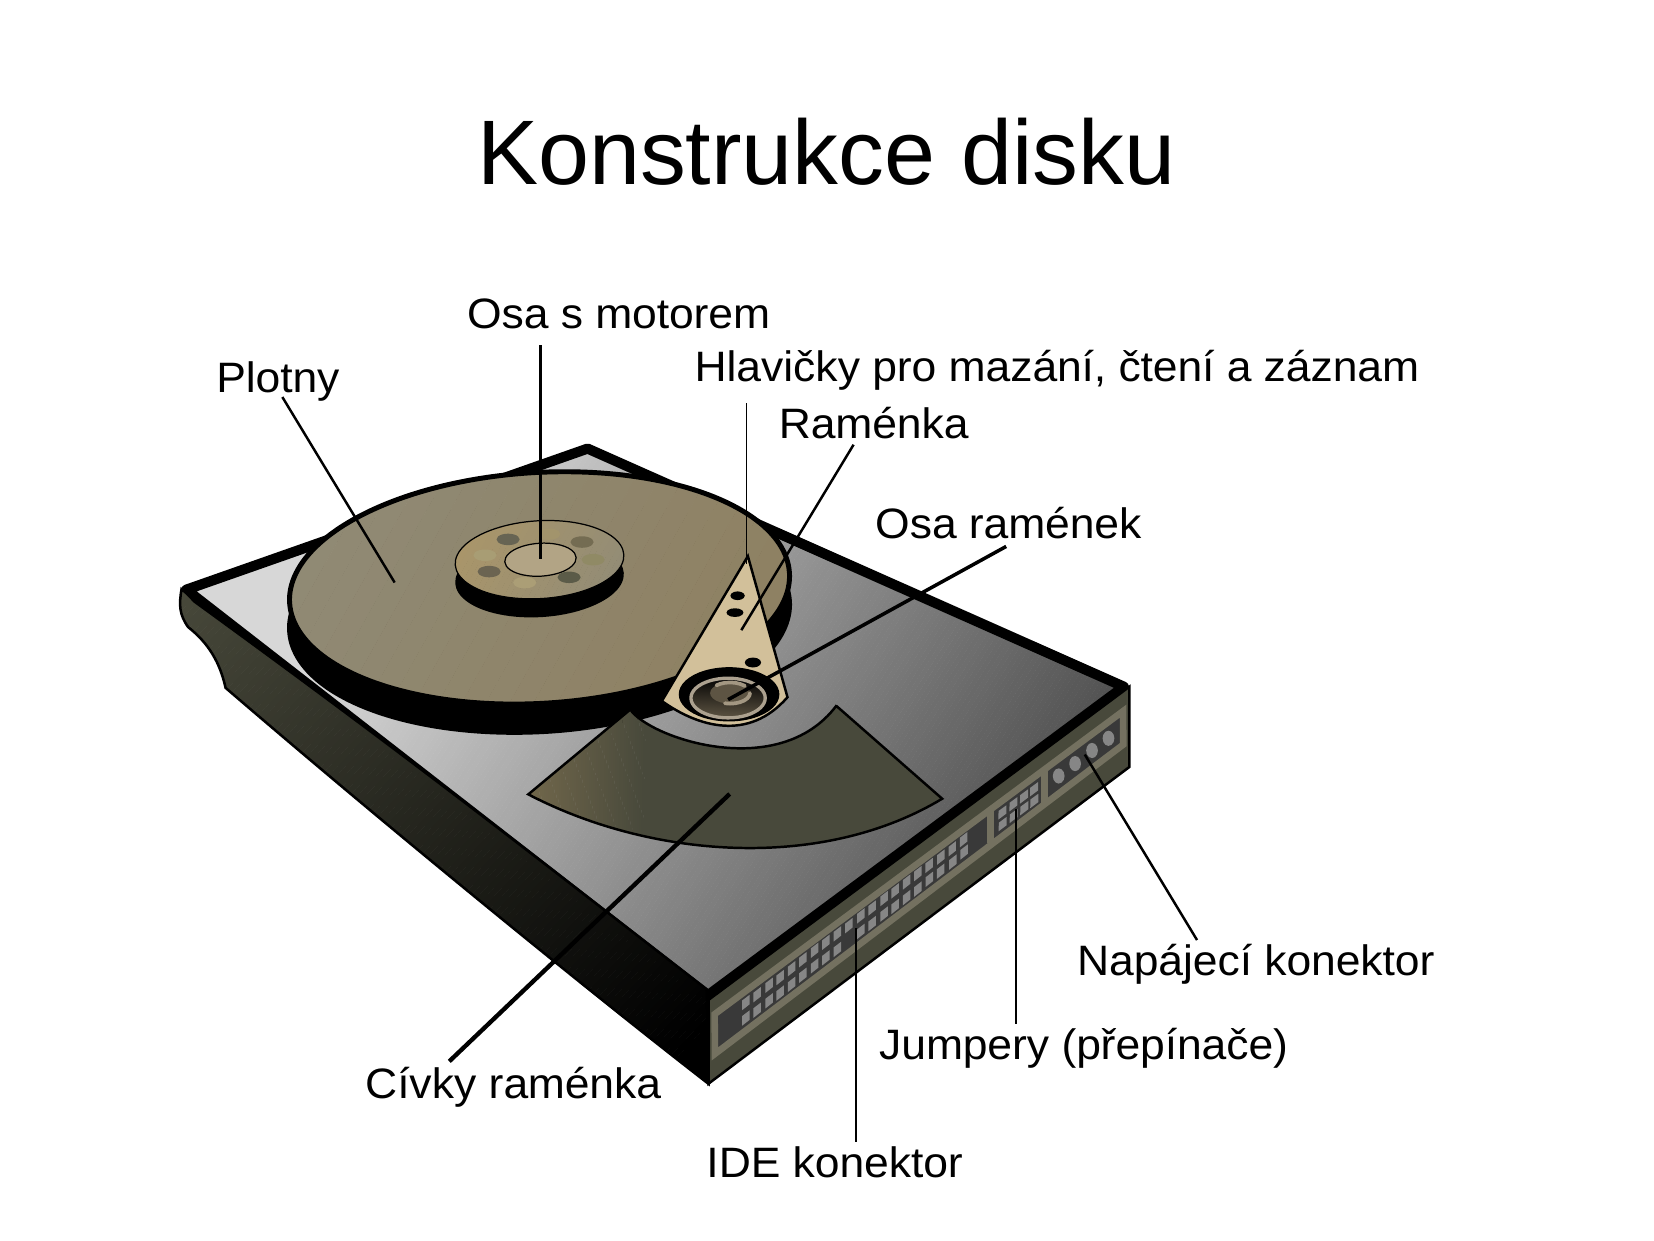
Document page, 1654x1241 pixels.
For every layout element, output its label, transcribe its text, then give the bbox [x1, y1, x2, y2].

picture [147, 295, 1447, 1182]
title Konstrukce disku [82, 56, 1571, 250]
